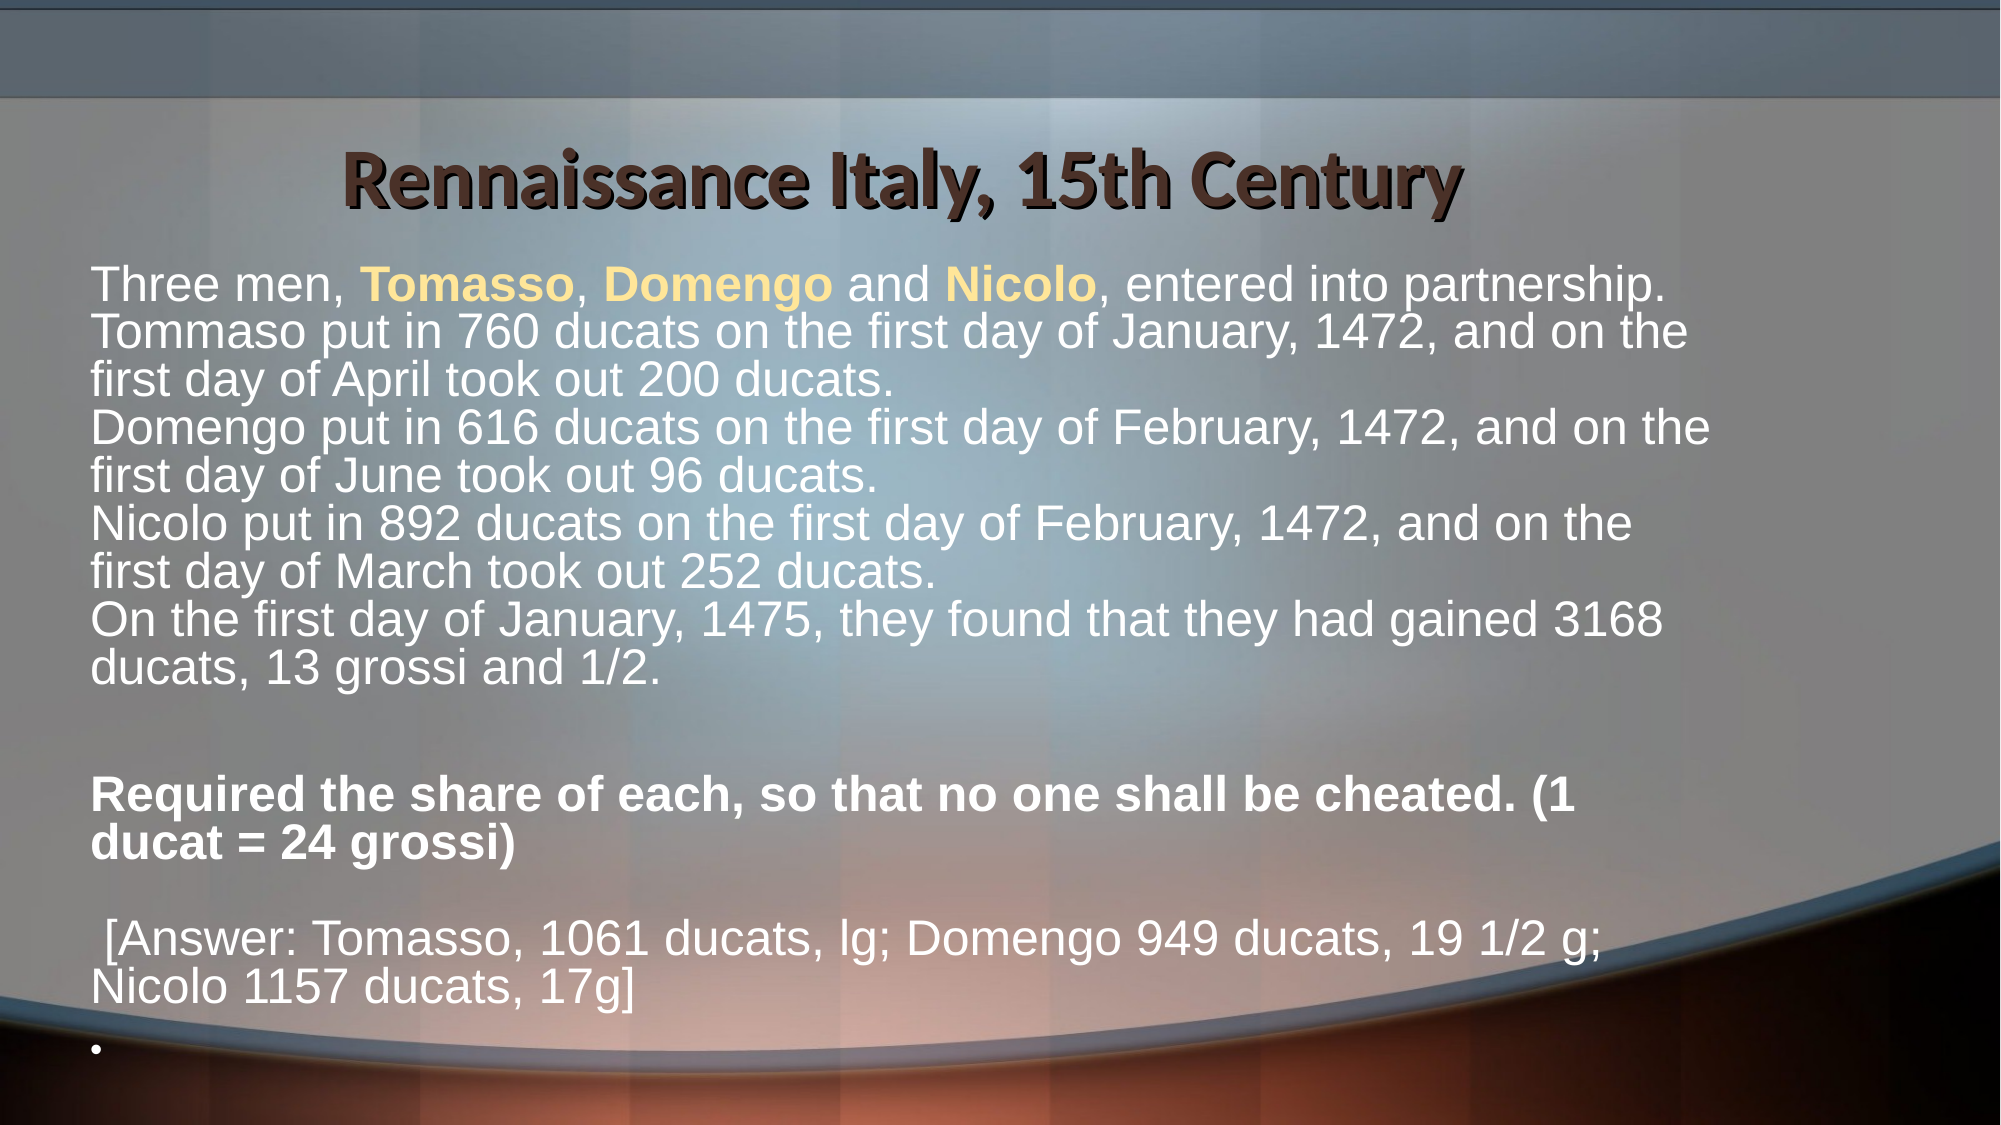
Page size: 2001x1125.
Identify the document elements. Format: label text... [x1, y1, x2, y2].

list Three men, Tomasso, Domengo and Nicolo, entered into partnership. Tommaso put in 760 ducats on the first day of January, 1472, and on the first day of April took out 200 ducats. Domengo put in 616 ducats on the first day of February, 1472, and on the first day of June took out 96 ducats. Nicolo put in 892 ducats on the first day of February, 1472, and on the first day of March took out 252 ducats. On the first day of January, 1475, they found that they had gained 3168 ducats, 13 grossi and 1/2. Required the share of each, so that no one shall be cheated. (1 ducat = 24 grossi) [Answer: Tomasso, 1061 ducats, lg; Domengo 949 ducats, 19 1/2 g; Nicolo 1157 ducats, 17g] [75, 255, 1732, 1087]
title Rennaissance Italy, 15th Century [75, 104, 1732, 255]
